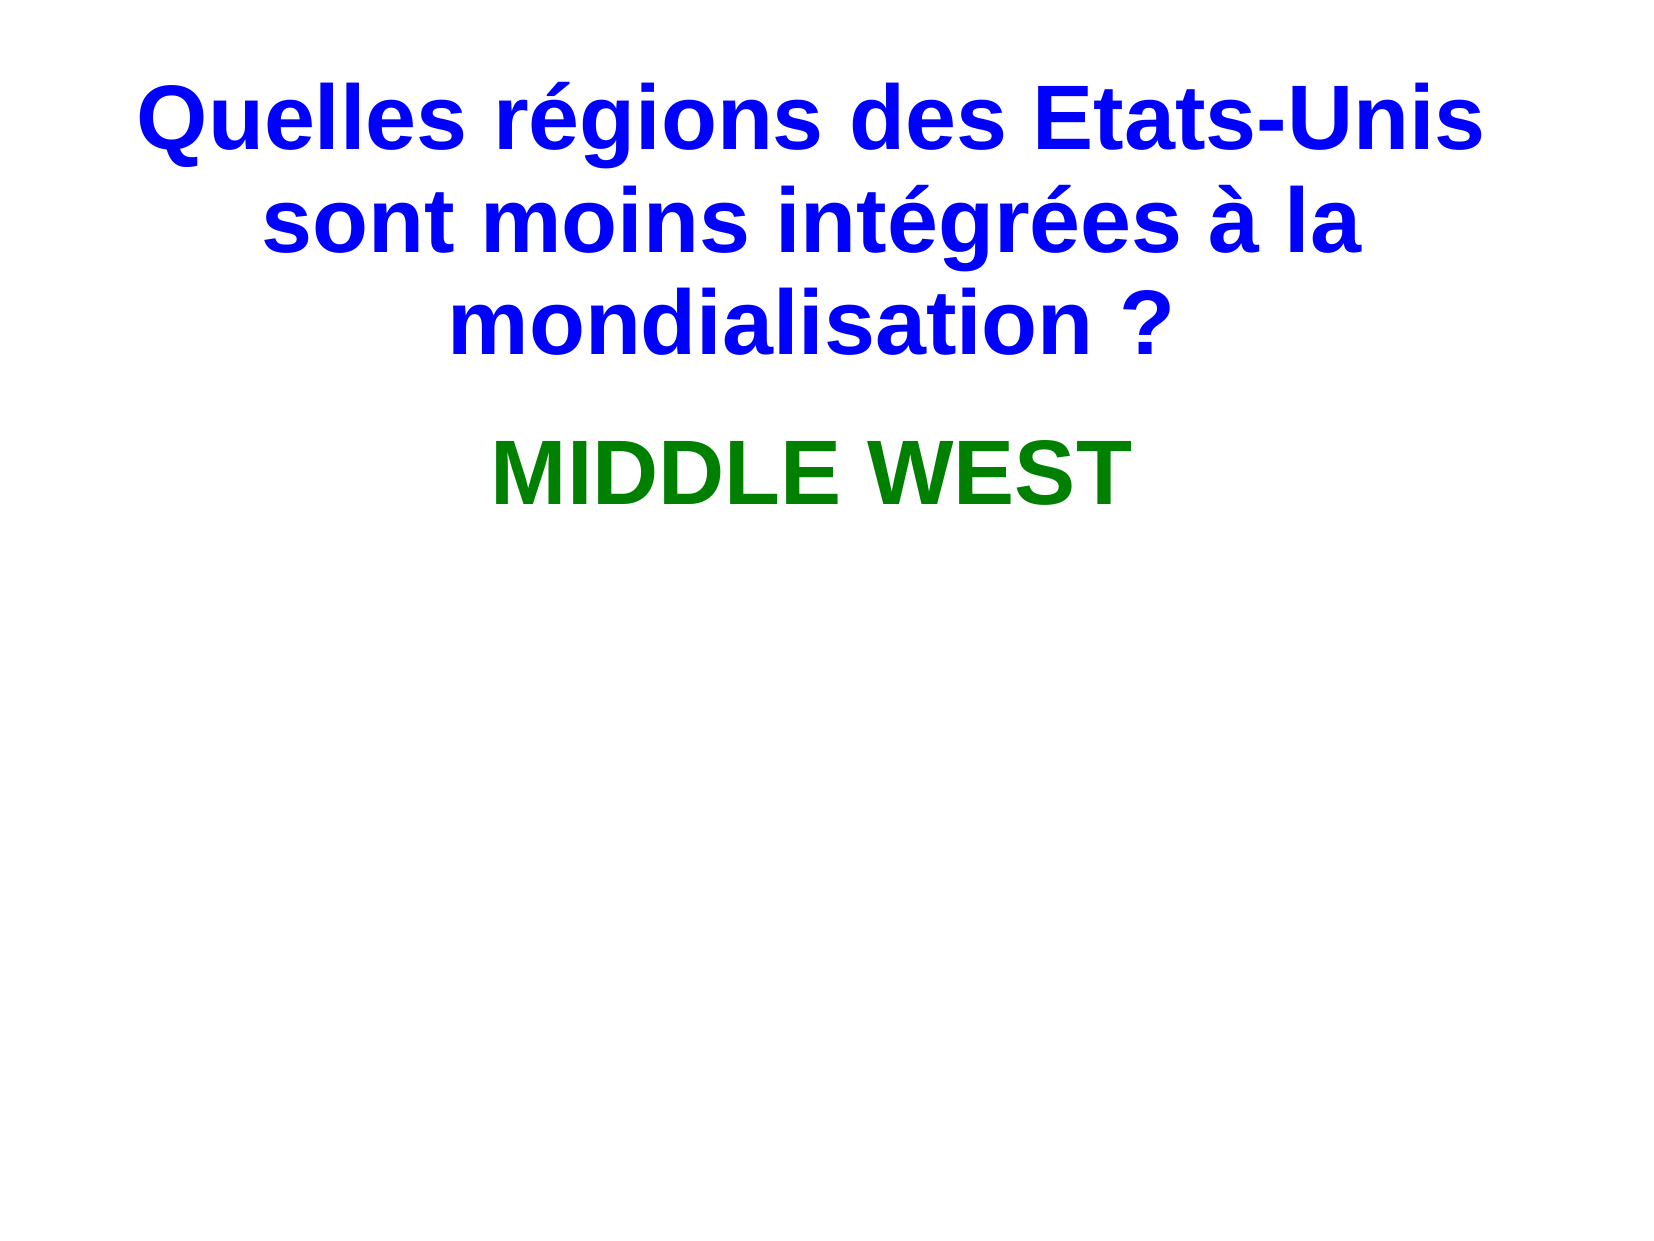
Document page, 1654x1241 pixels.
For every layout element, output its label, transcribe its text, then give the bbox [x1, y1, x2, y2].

text_box Quelles régions des Etats-Unis sont moins intégrées à la mondialisation ? [29, 59, 1595, 382]
text_box MIDDLE WEST [29, 414, 1595, 532]
